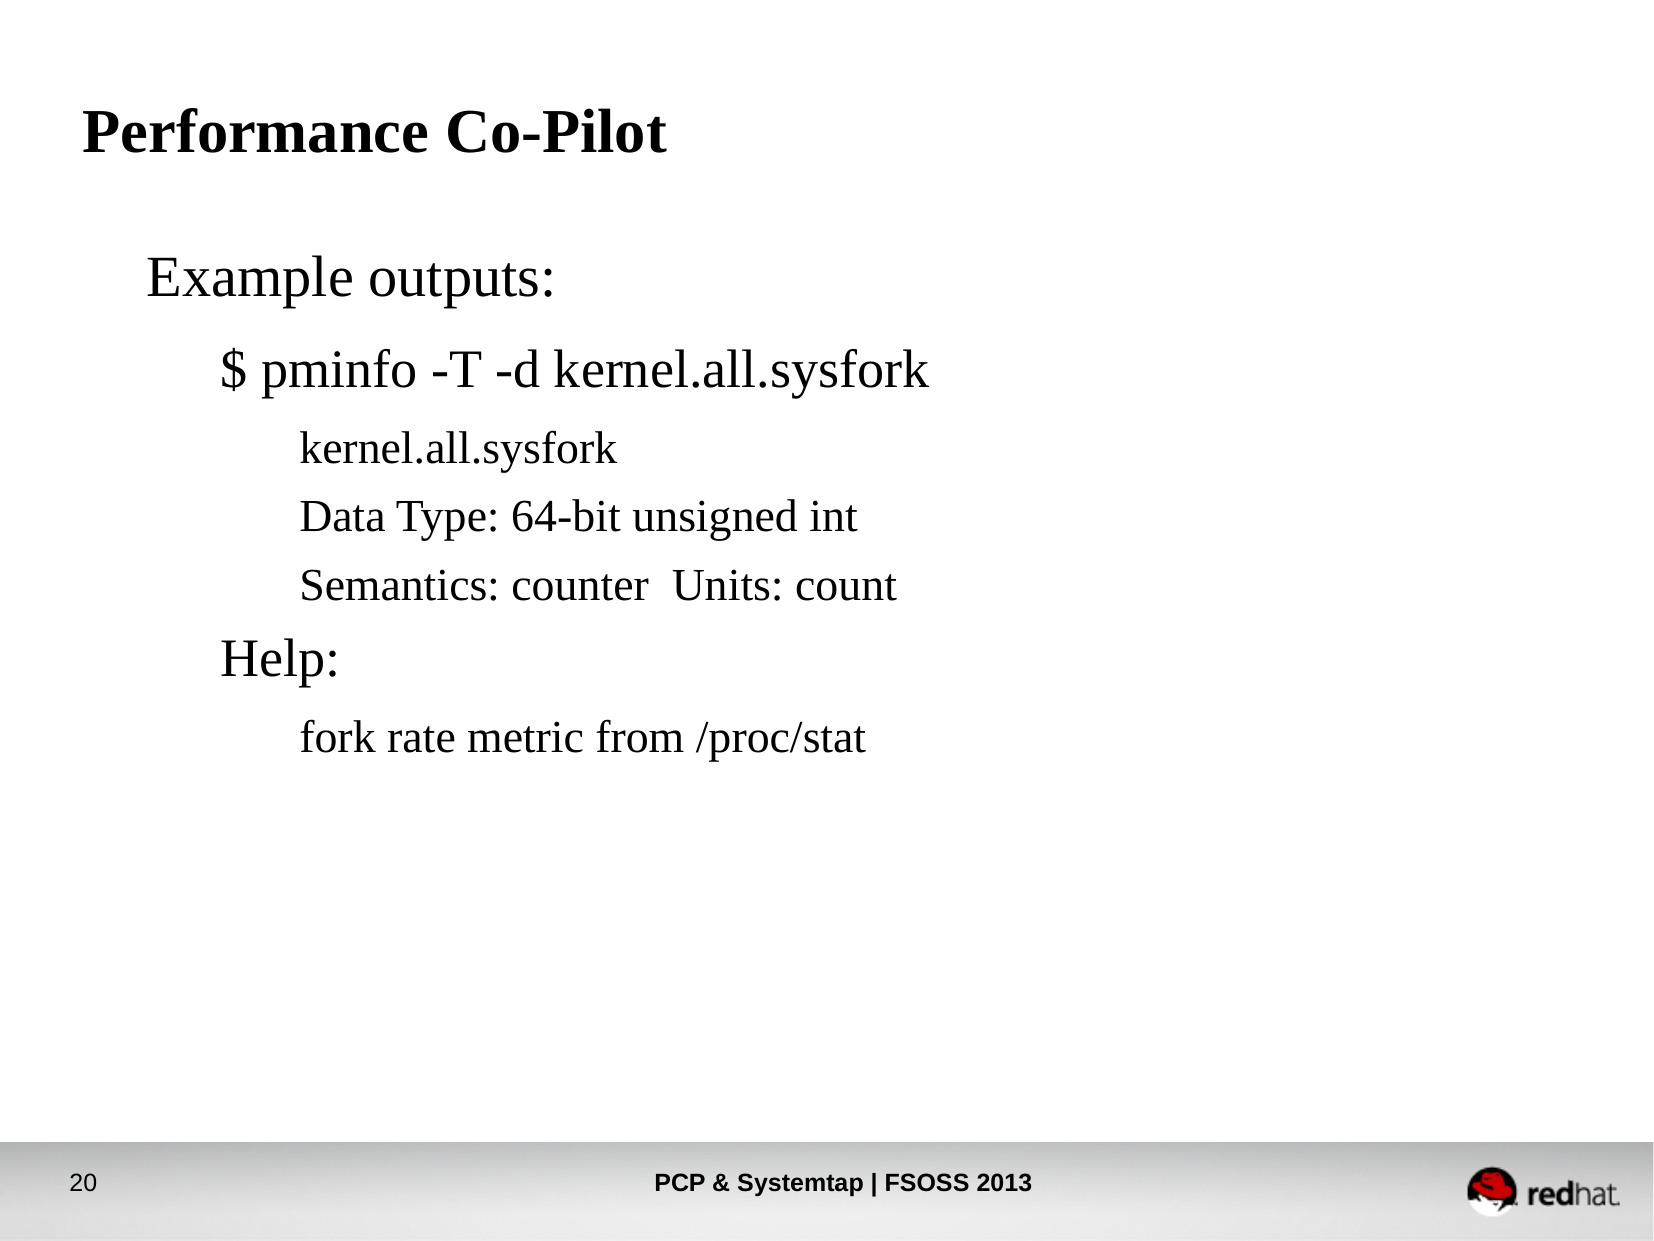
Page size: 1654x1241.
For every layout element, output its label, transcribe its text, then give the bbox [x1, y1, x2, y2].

picture [0, 1142, 1654, 1241]
title Performance Co-Pilot [82, 37, 1571, 226]
list Example outputs: $ pminfo -T -d kernel.all.sysfork kernel.all.sysfork Data Type: 64-bit unsigned int Semantics: counter Units: count Help: fork rate metric from /proc/stat [86, 244, 1576, 1039]
